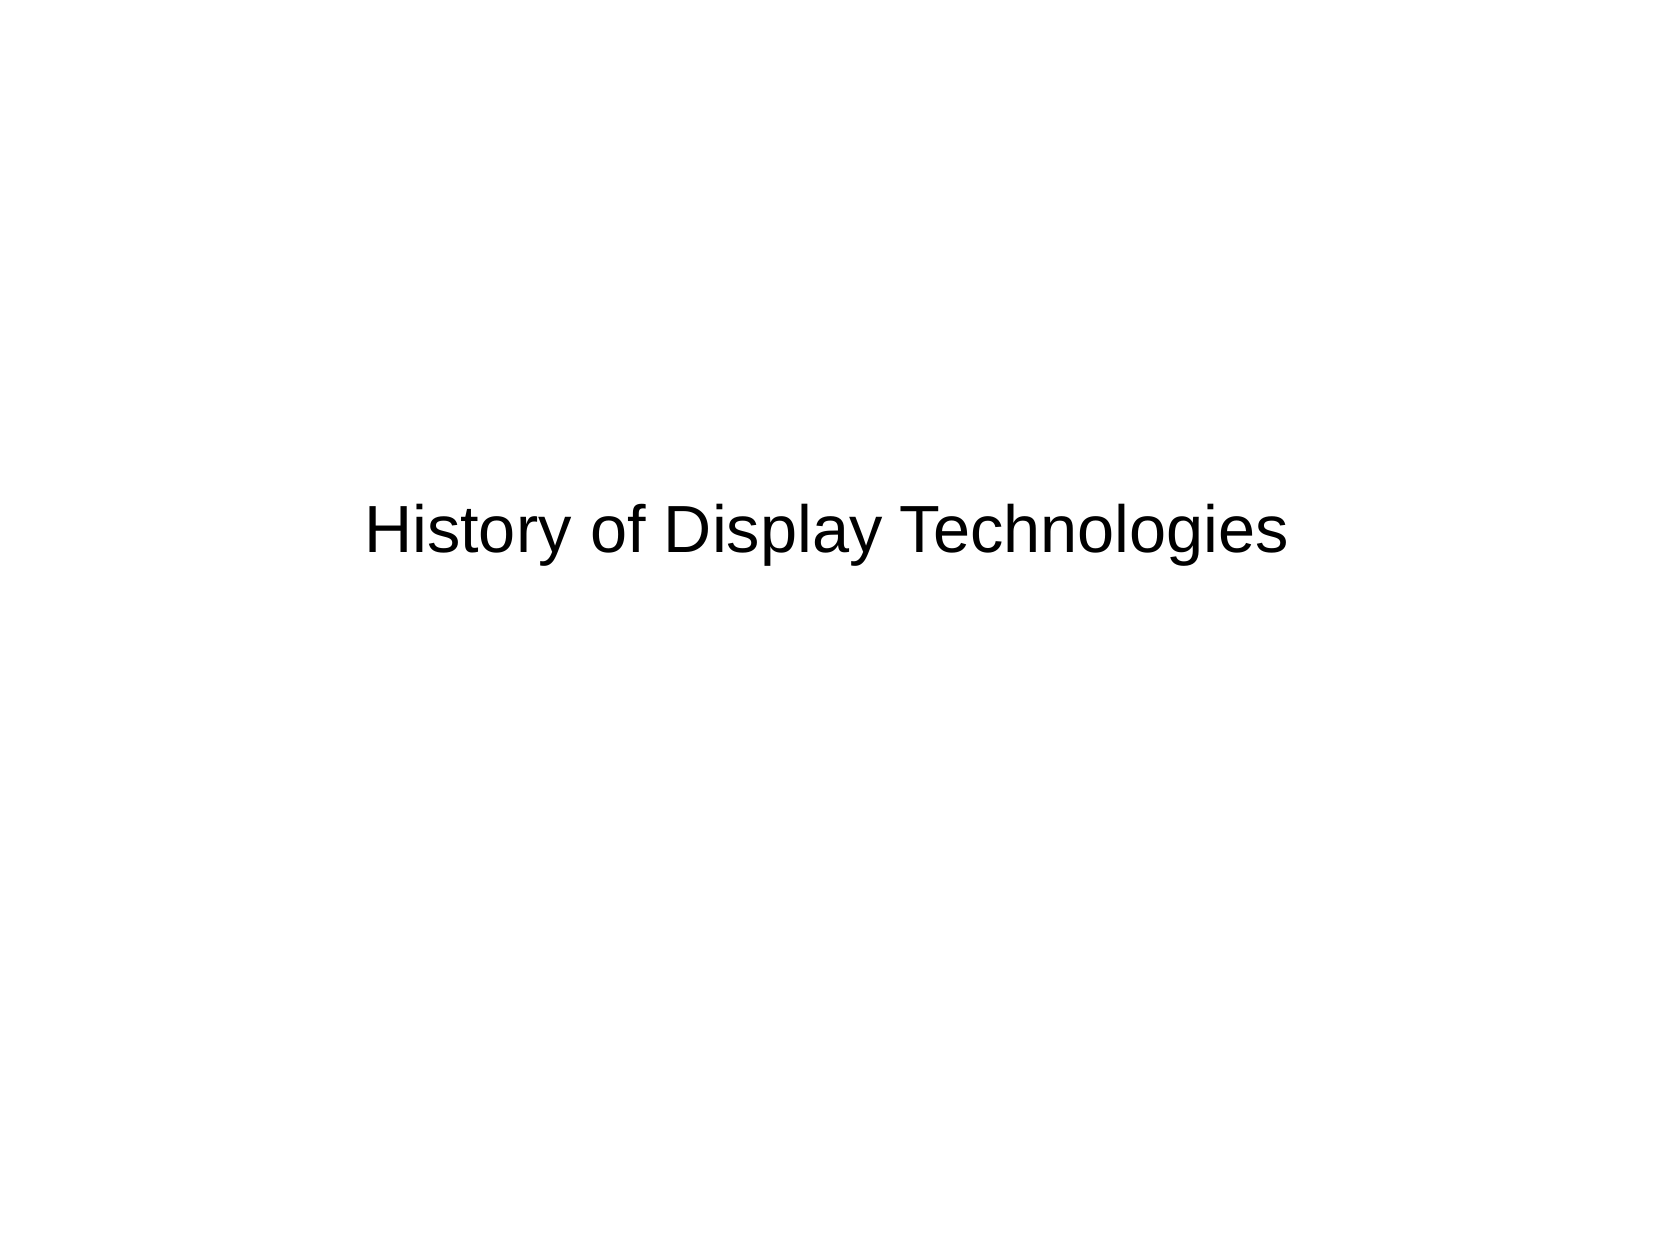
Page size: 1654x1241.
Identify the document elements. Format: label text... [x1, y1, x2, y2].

subtitle History of Display Technologies [82, 49, 1571, 1010]
